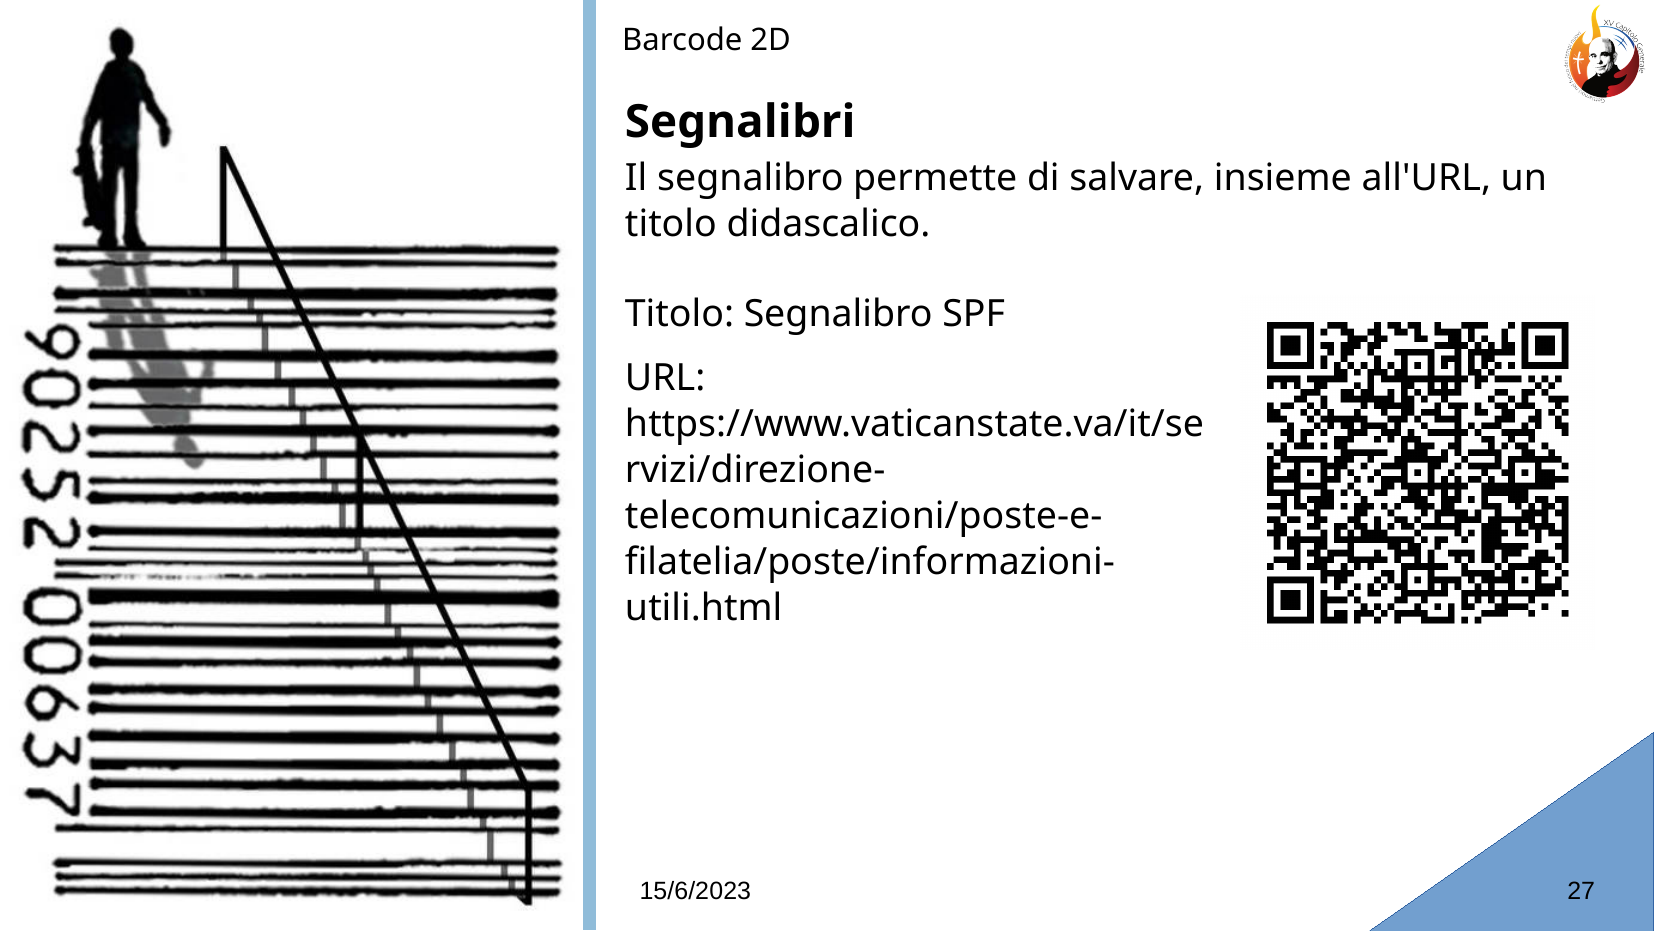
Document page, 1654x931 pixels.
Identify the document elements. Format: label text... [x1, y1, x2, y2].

picture [1240, 295, 1595, 650]
text_box Barcode 2D [607, 9, 1340, 63]
title Segnalibri [624, 88, 1621, 148]
list Titolo: Segnalibro SPF URL: https://www.vaticanstate.va/it/servizi/direzione-telecomunicazioni/poste-e-filatelia/poste/informazioni-utili.html [624, 289, 1205, 852]
picture [0, 0, 583, 931]
list Il segnalibro permette di salvare, insieme all'URL, un titolo didascalico. [624, 153, 1621, 290]
picture [1563, 4, 1646, 103]
